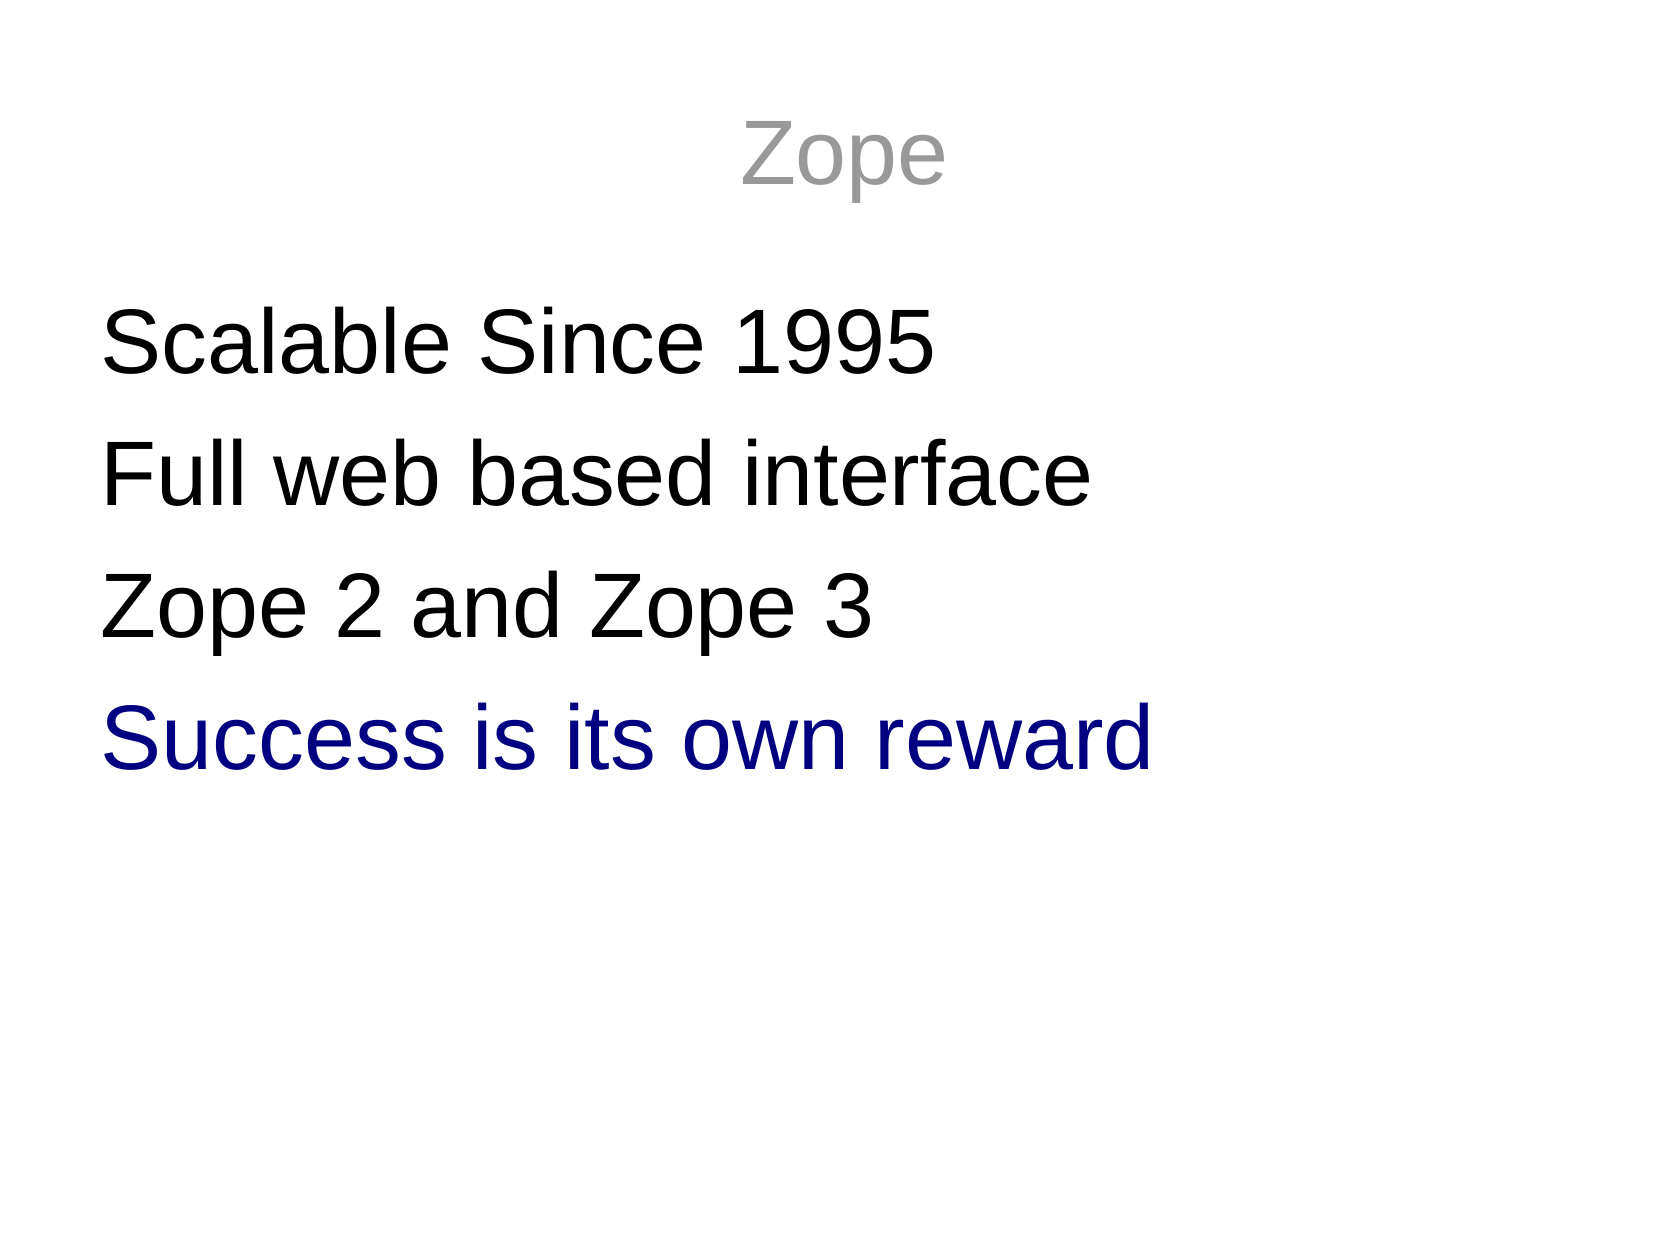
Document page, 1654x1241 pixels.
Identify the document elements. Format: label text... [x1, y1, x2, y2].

list Scalable Since 1995 Full web based interface Zope 2 and Zope 3 Success is its own reward [82, 290, 1571, 1094]
title Zope [82, 49, 1571, 257]
